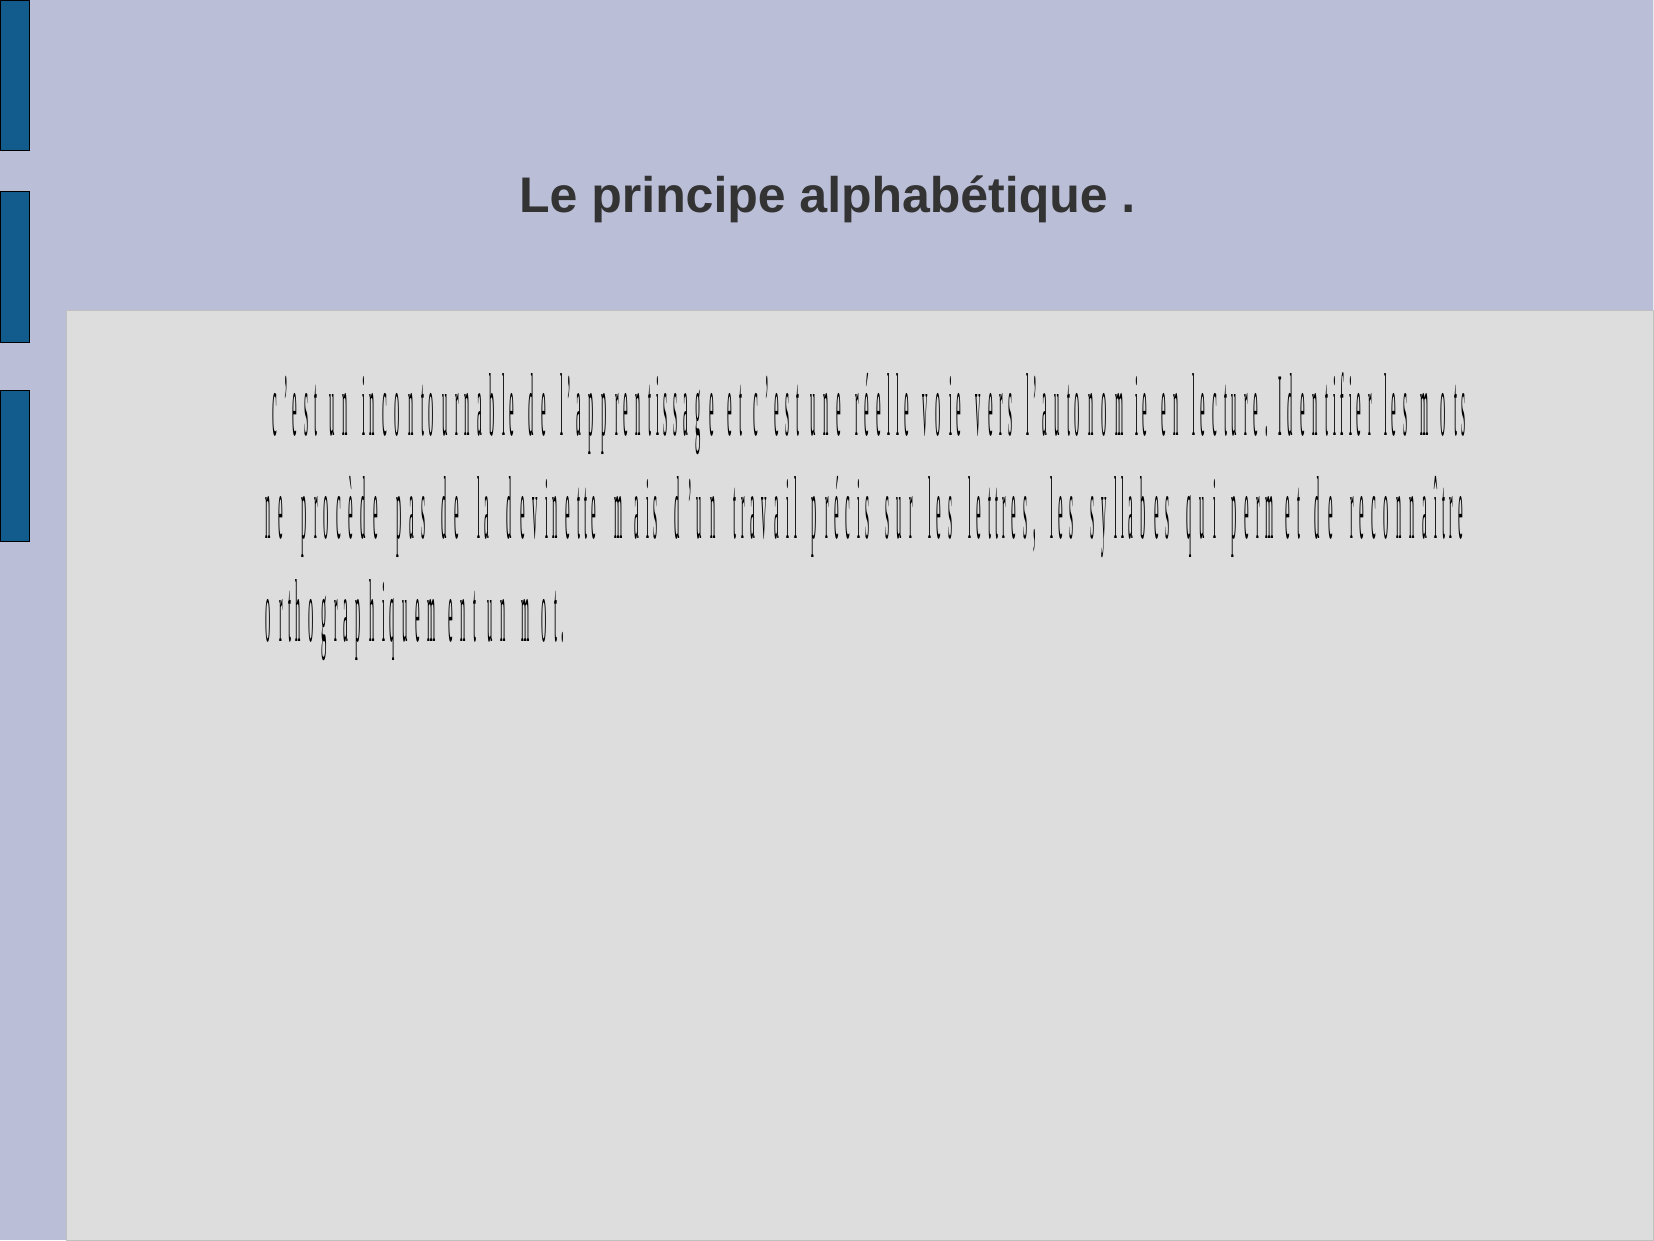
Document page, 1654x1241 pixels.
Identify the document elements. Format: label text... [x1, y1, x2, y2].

picture [265, 354, 1477, 768]
title Le principe alphabétique . [121, 91, 1534, 299]
